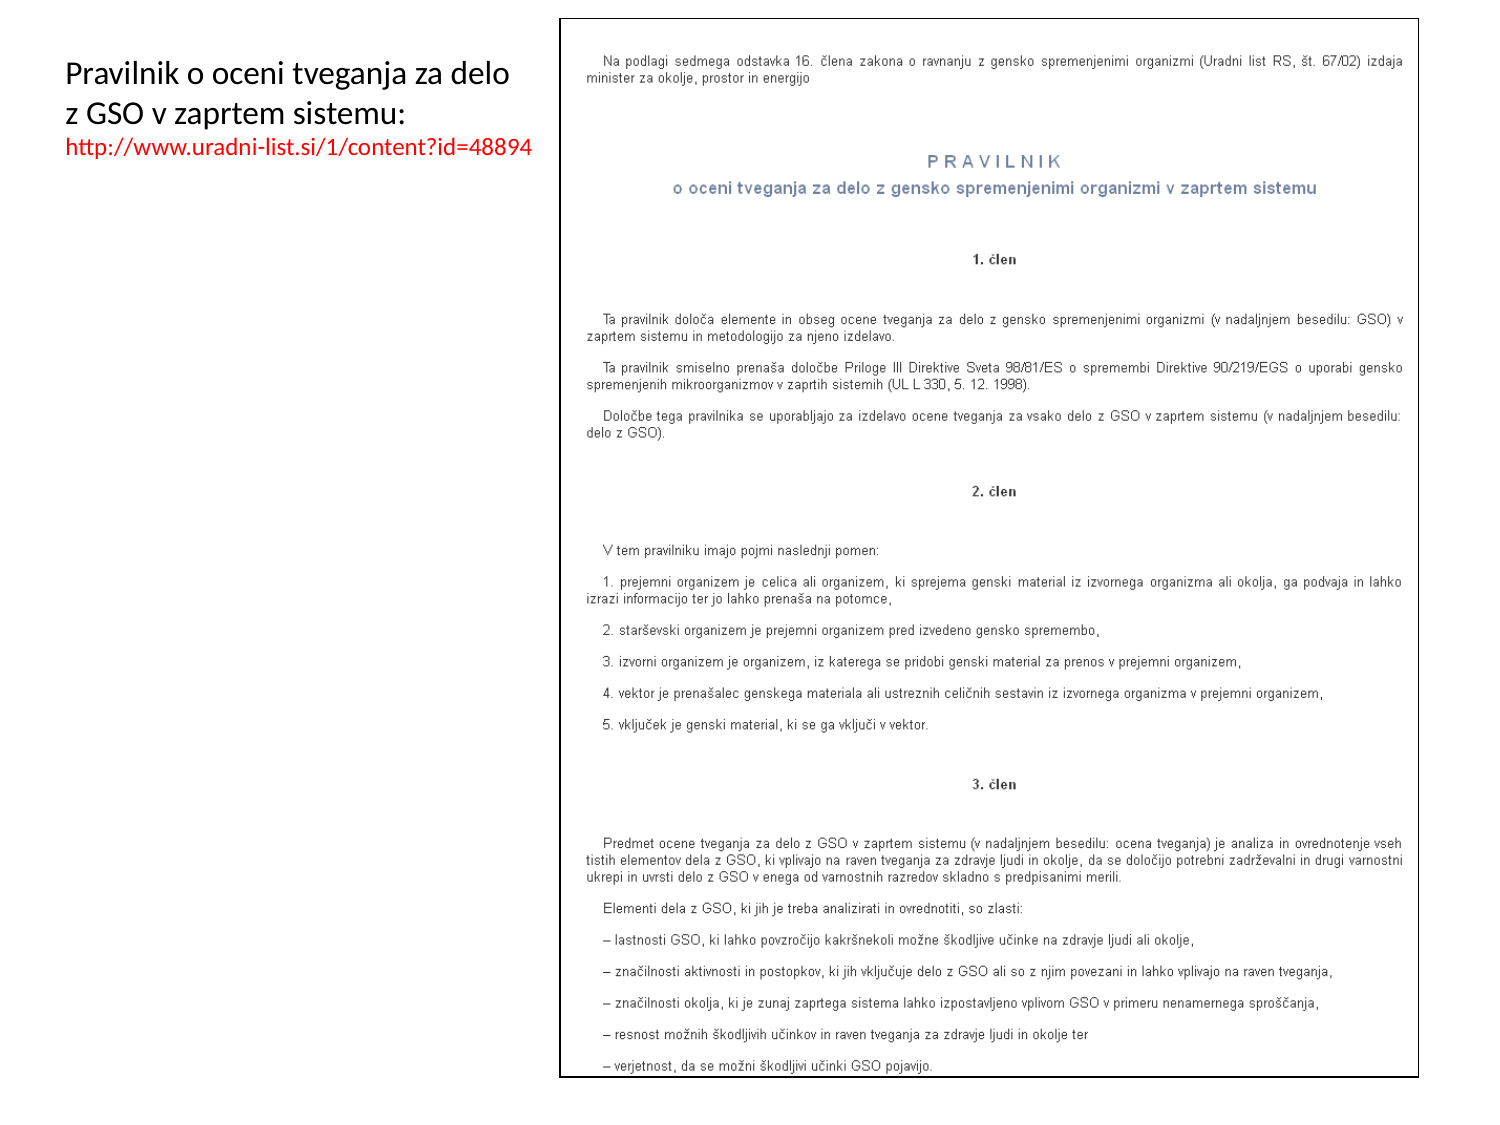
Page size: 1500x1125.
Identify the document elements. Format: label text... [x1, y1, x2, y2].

picture [561, 19, 1418, 1077]
text_box Pravilnik o oceni tveganja za delo z GSO v zaprtem sistemu: http://www.uradni-list.si/1/content?id=48894 [50, 43, 549, 408]
